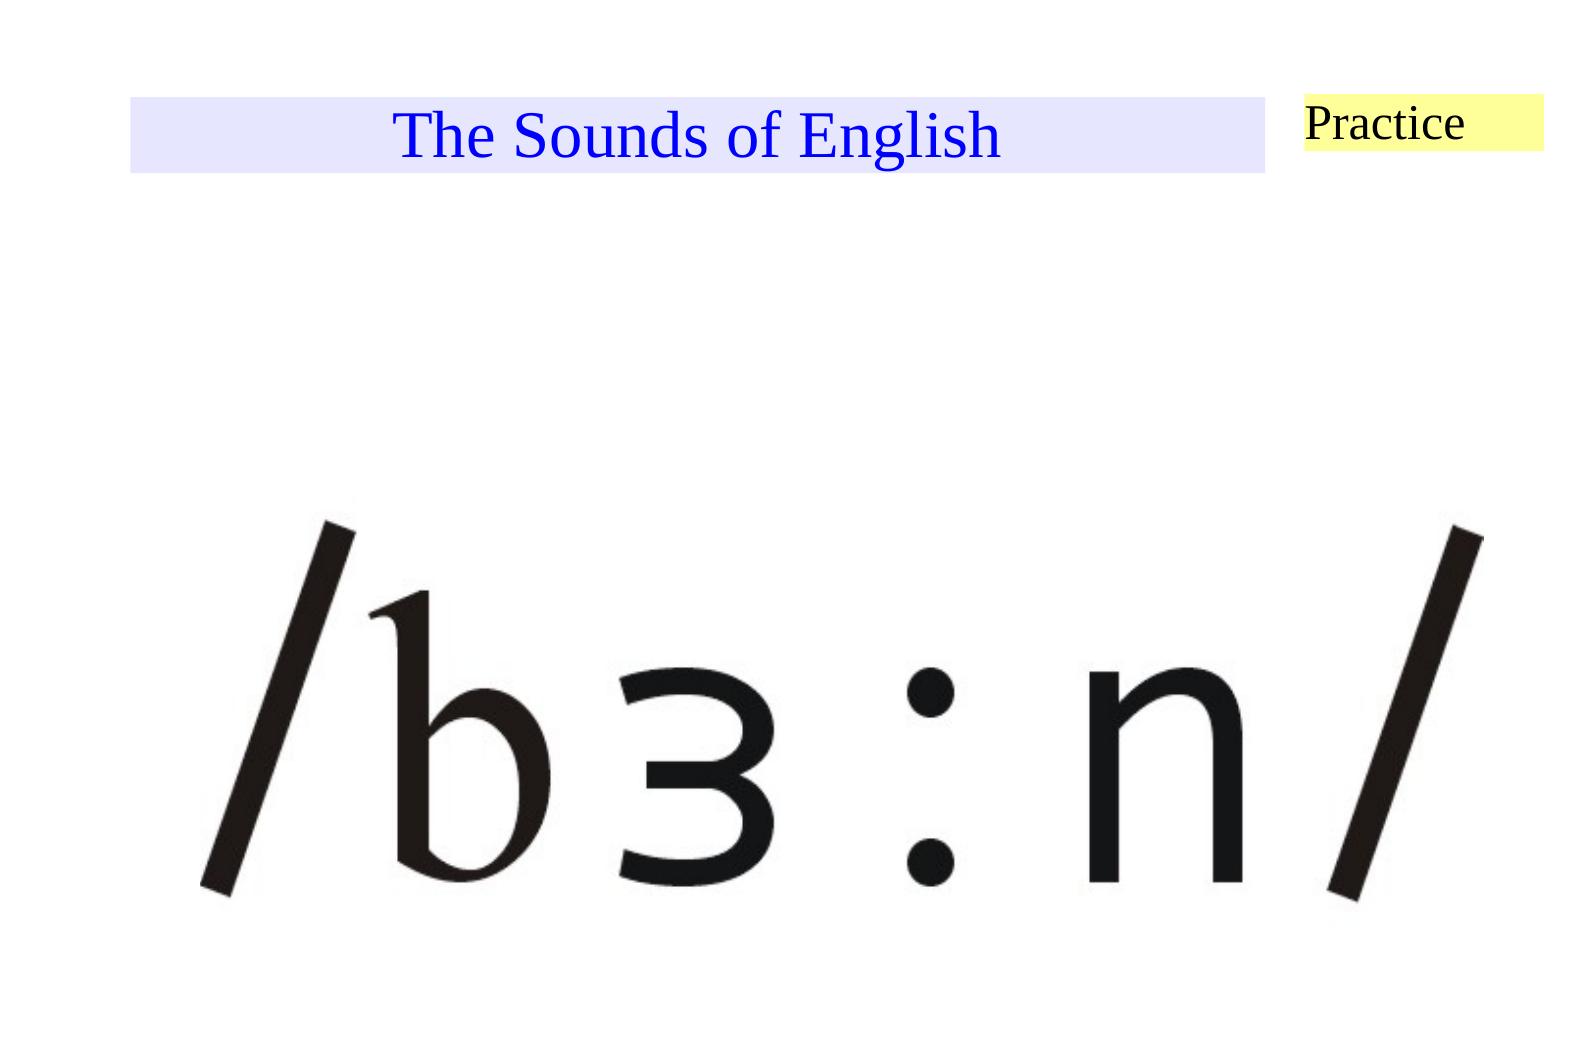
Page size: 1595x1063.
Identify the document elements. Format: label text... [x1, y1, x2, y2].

picture [200, 495, 1484, 1058]
text_box Practice [1304, 94, 1544, 152]
text_box The Sounds of English [130, 97, 1266, 174]
